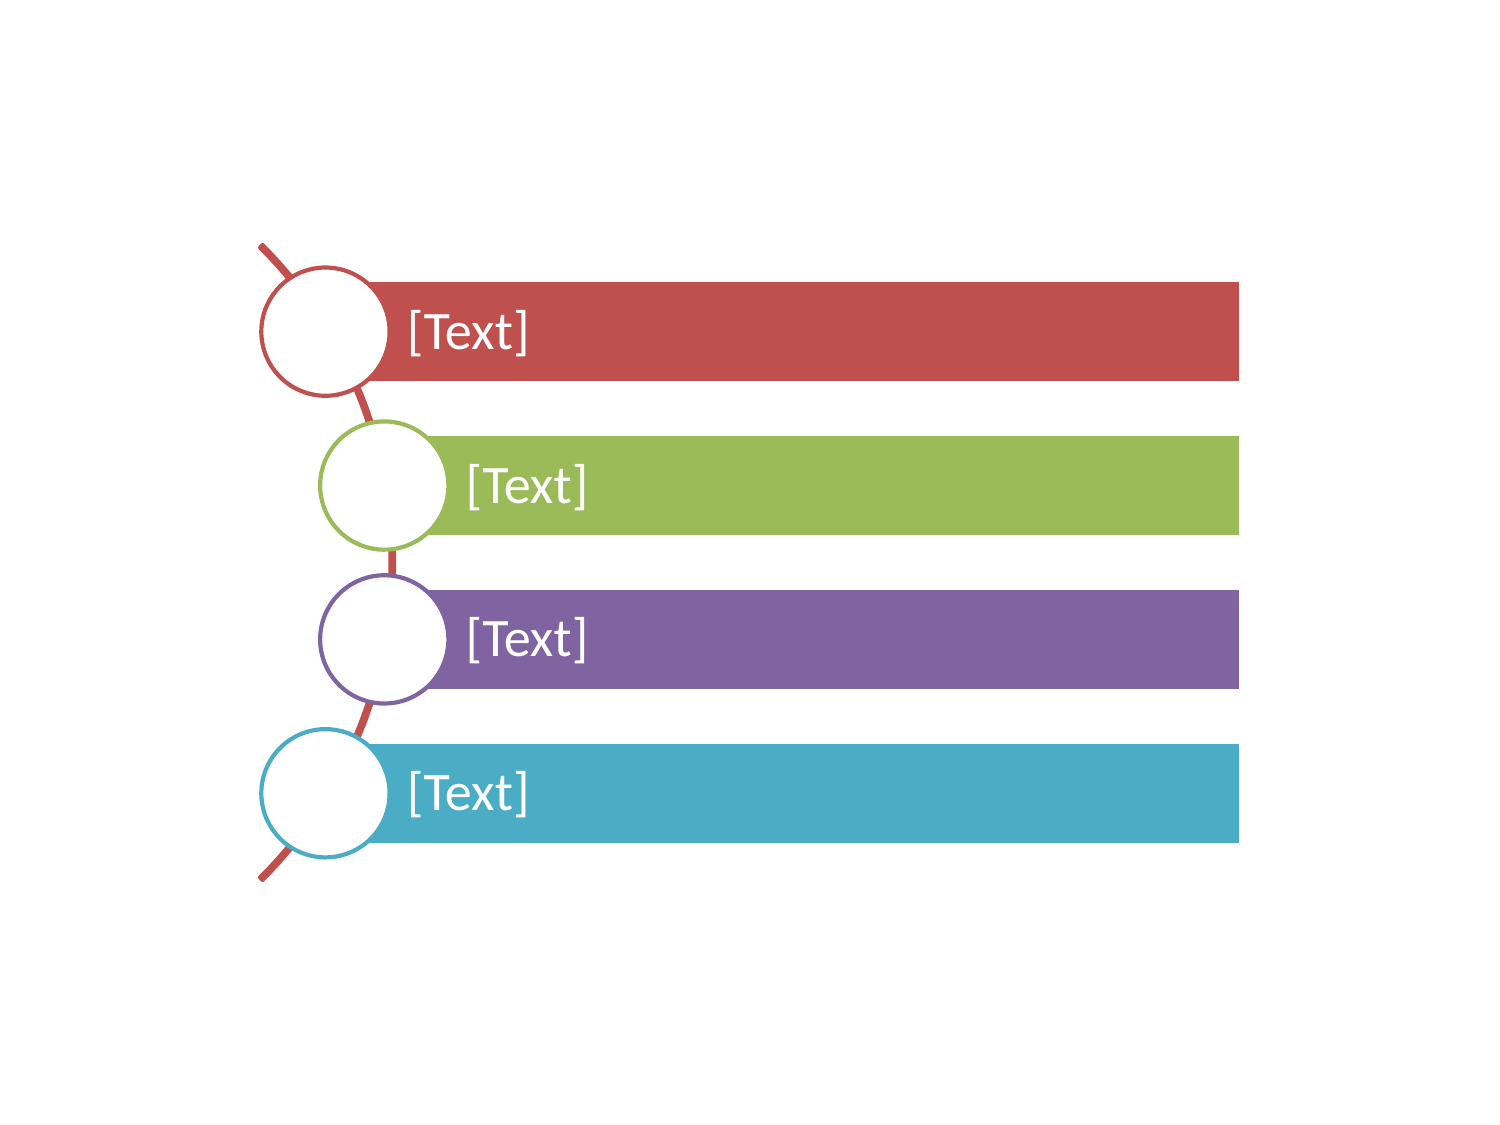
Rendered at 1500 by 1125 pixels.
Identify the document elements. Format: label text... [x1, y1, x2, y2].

text_box [320, 421, 449, 550]
text_box [Text] [424, 434, 1241, 537]
text_box [Text] [424, 588, 1241, 691]
text_box [320, 575, 449, 704]
text_box [261, 729, 390, 858]
text_box [261, 267, 390, 396]
text_box [Text] [364, 741, 1241, 845]
text_box [Text] [365, 280, 1241, 383]
